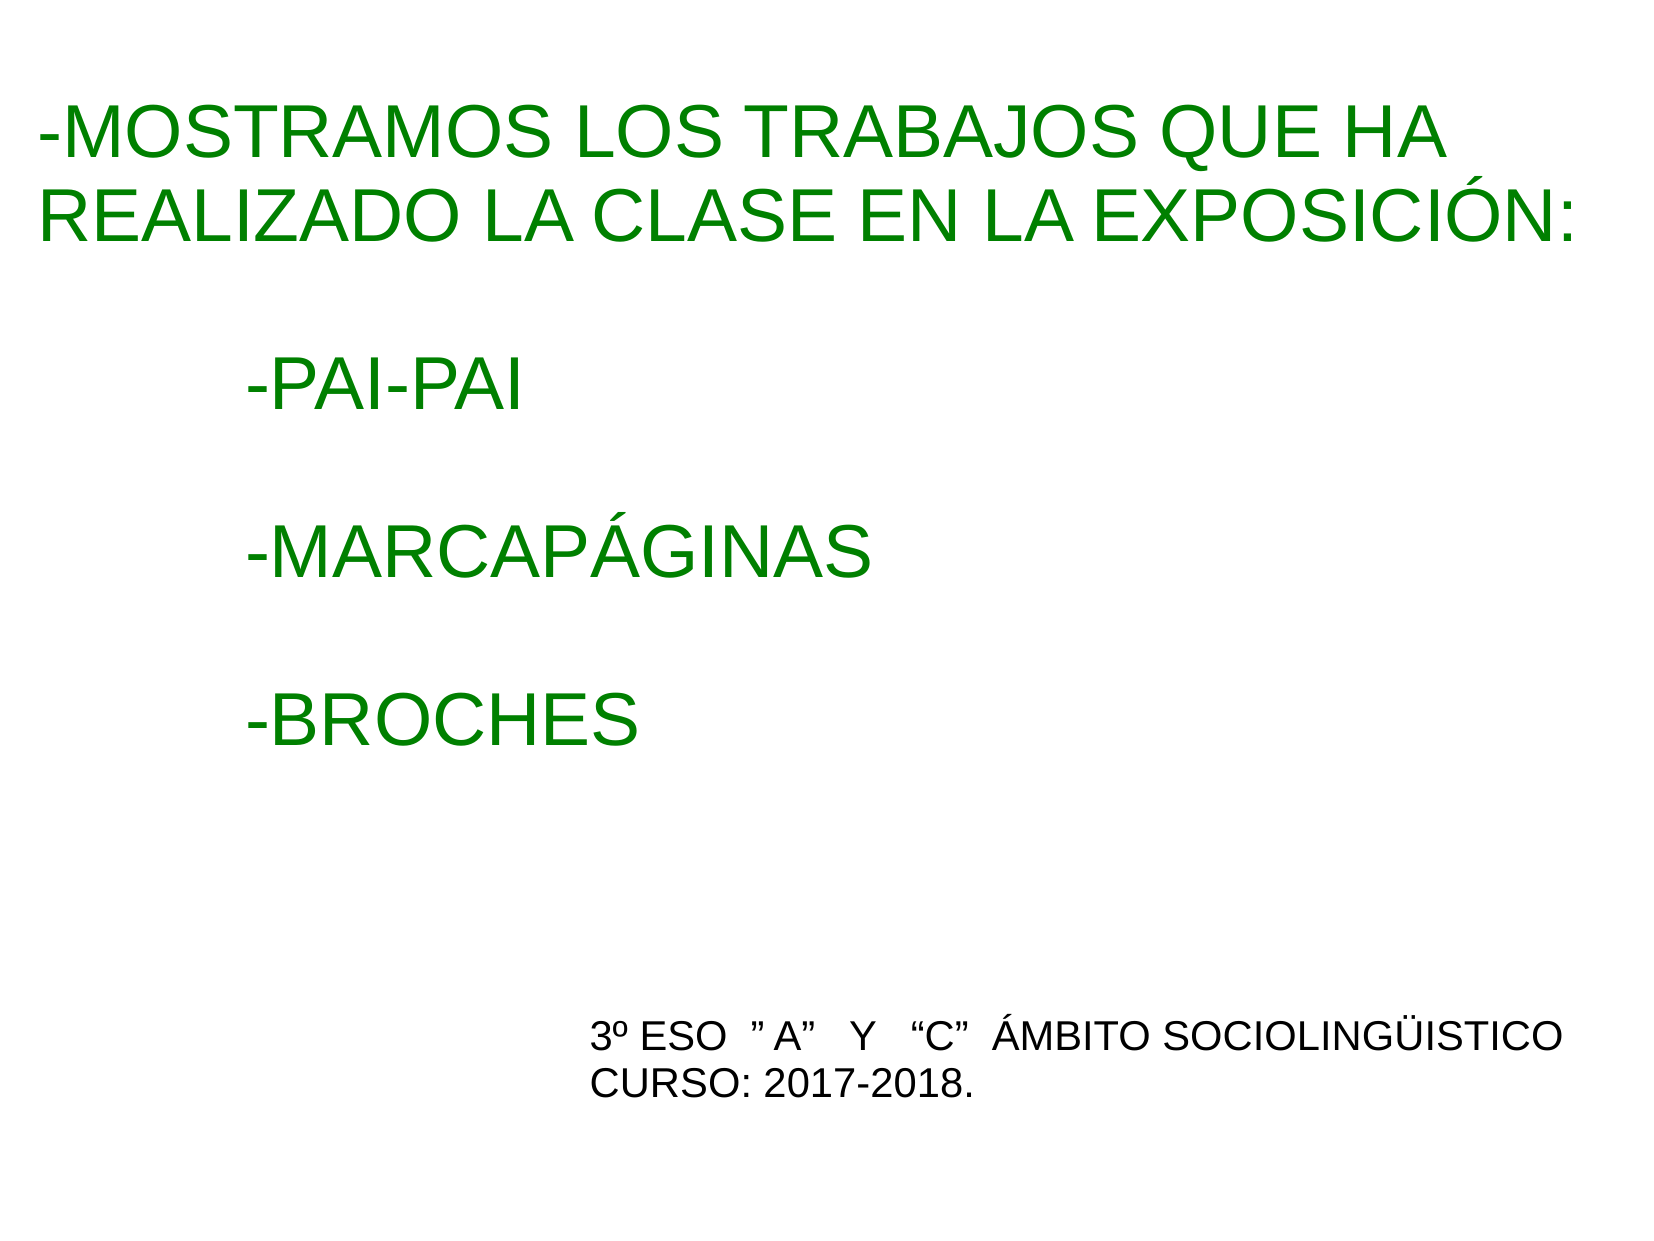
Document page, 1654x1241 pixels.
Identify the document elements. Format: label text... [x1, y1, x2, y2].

text_box -MOSTRAMOS LOS TRABAJOS QUE HA REALIZADO LA CLASE EN LA EXPOSICIÓN: -PAI-PAI -MARCAPÁGINAS -BROCHES 3º ESO ” A” Y “C” ÁMBITO SOCIOLINGÜISTICO CURSO: 2017-2018. [37, 38, 1630, 1158]
